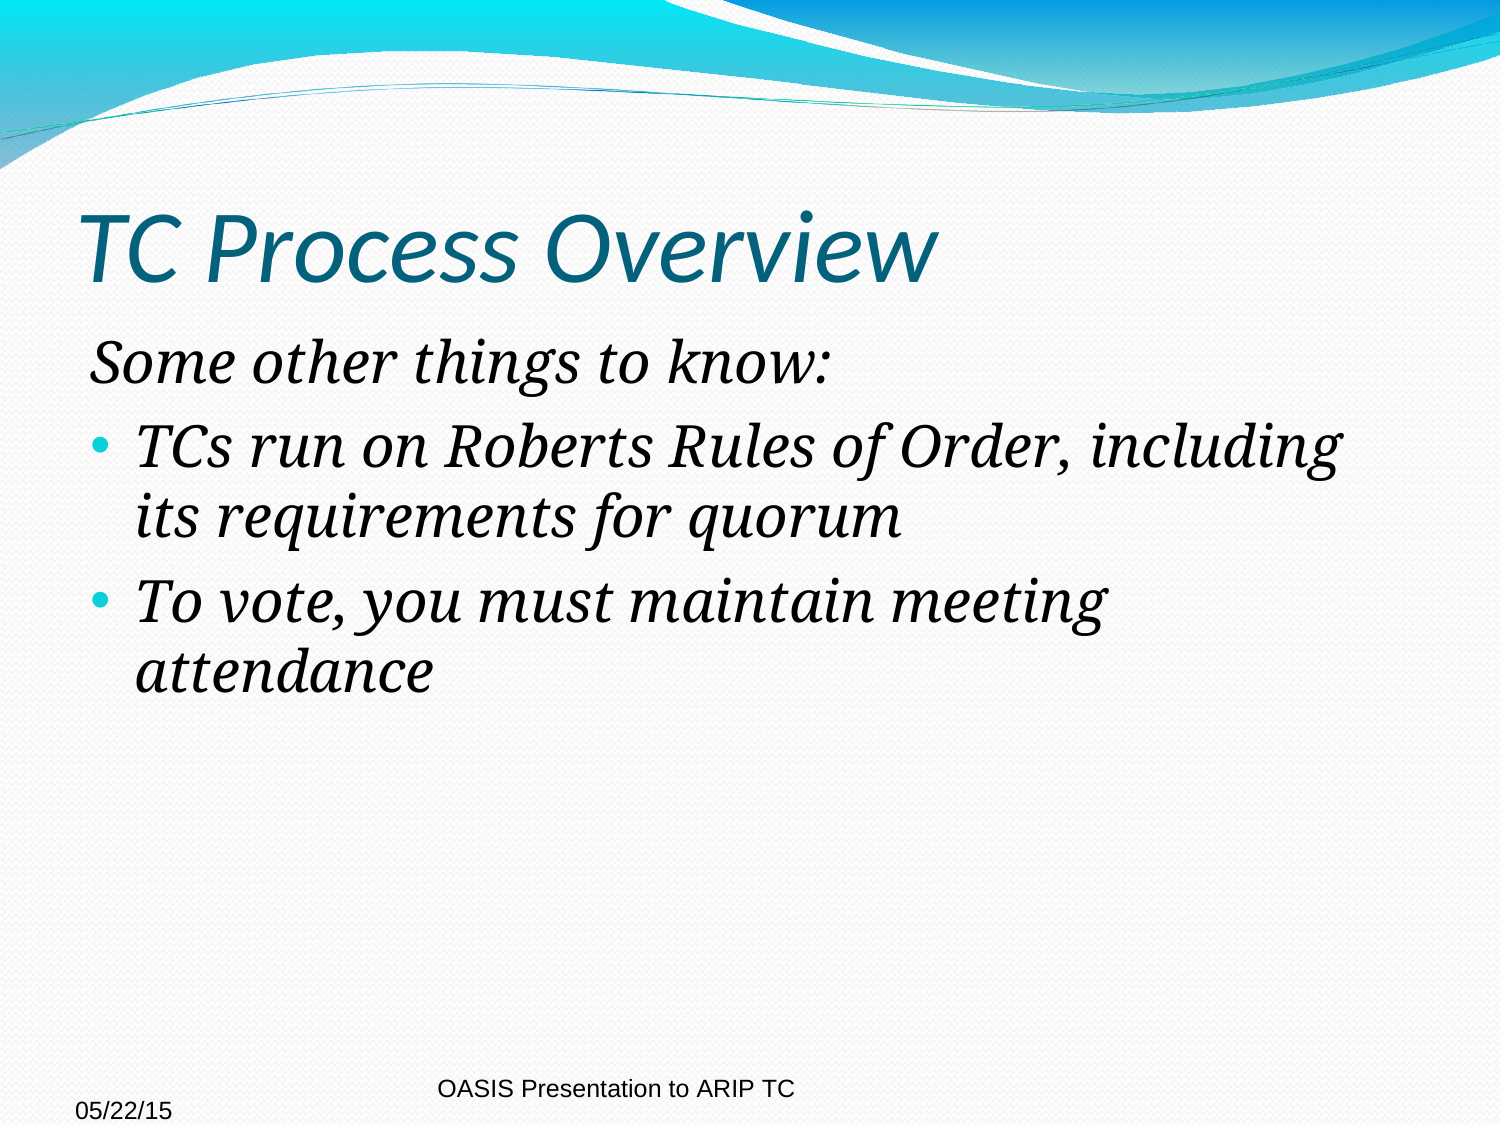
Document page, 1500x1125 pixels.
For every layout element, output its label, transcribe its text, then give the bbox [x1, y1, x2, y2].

text_box Some other things to know: TCs run on Roberts Rules of Order, including its requirements for quorum To vote, you must maintain meeting attendance [75, 317, 1426, 1038]
picture [0, 0, 1500, 1125]
text_box TC Process Overview [75, 115, 1426, 304]
text_box OASIS Presentation to ARIP TC [437, 982, 988, 1103]
text_box 05/22/15 [75, 1087, 425, 1125]
